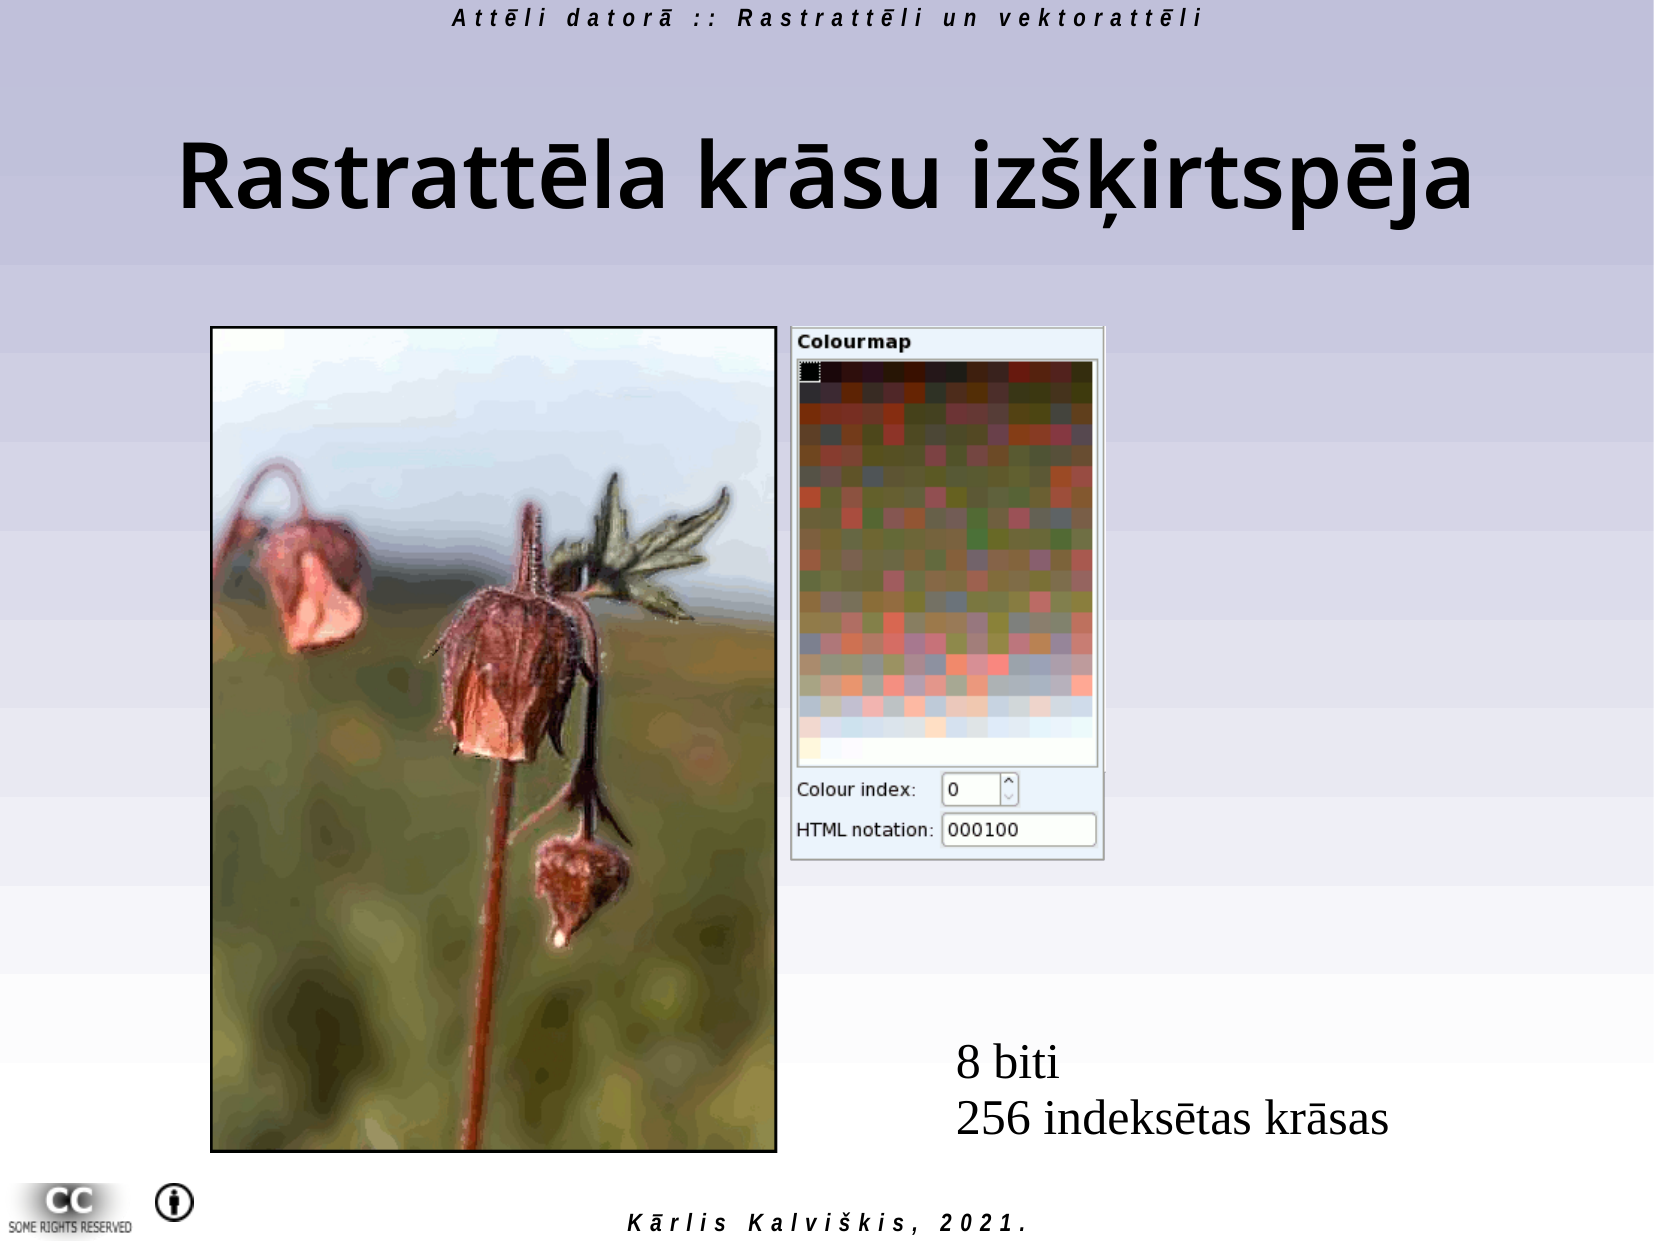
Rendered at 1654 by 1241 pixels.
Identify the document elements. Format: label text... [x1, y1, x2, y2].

title Rastrattēla krāsu izšķirtspēja [29, 49, 1625, 296]
picture [0, 0, 1654, 1241]
text_box 8 biti 256 indeksētas krāsas [955, 1034, 1396, 1149]
